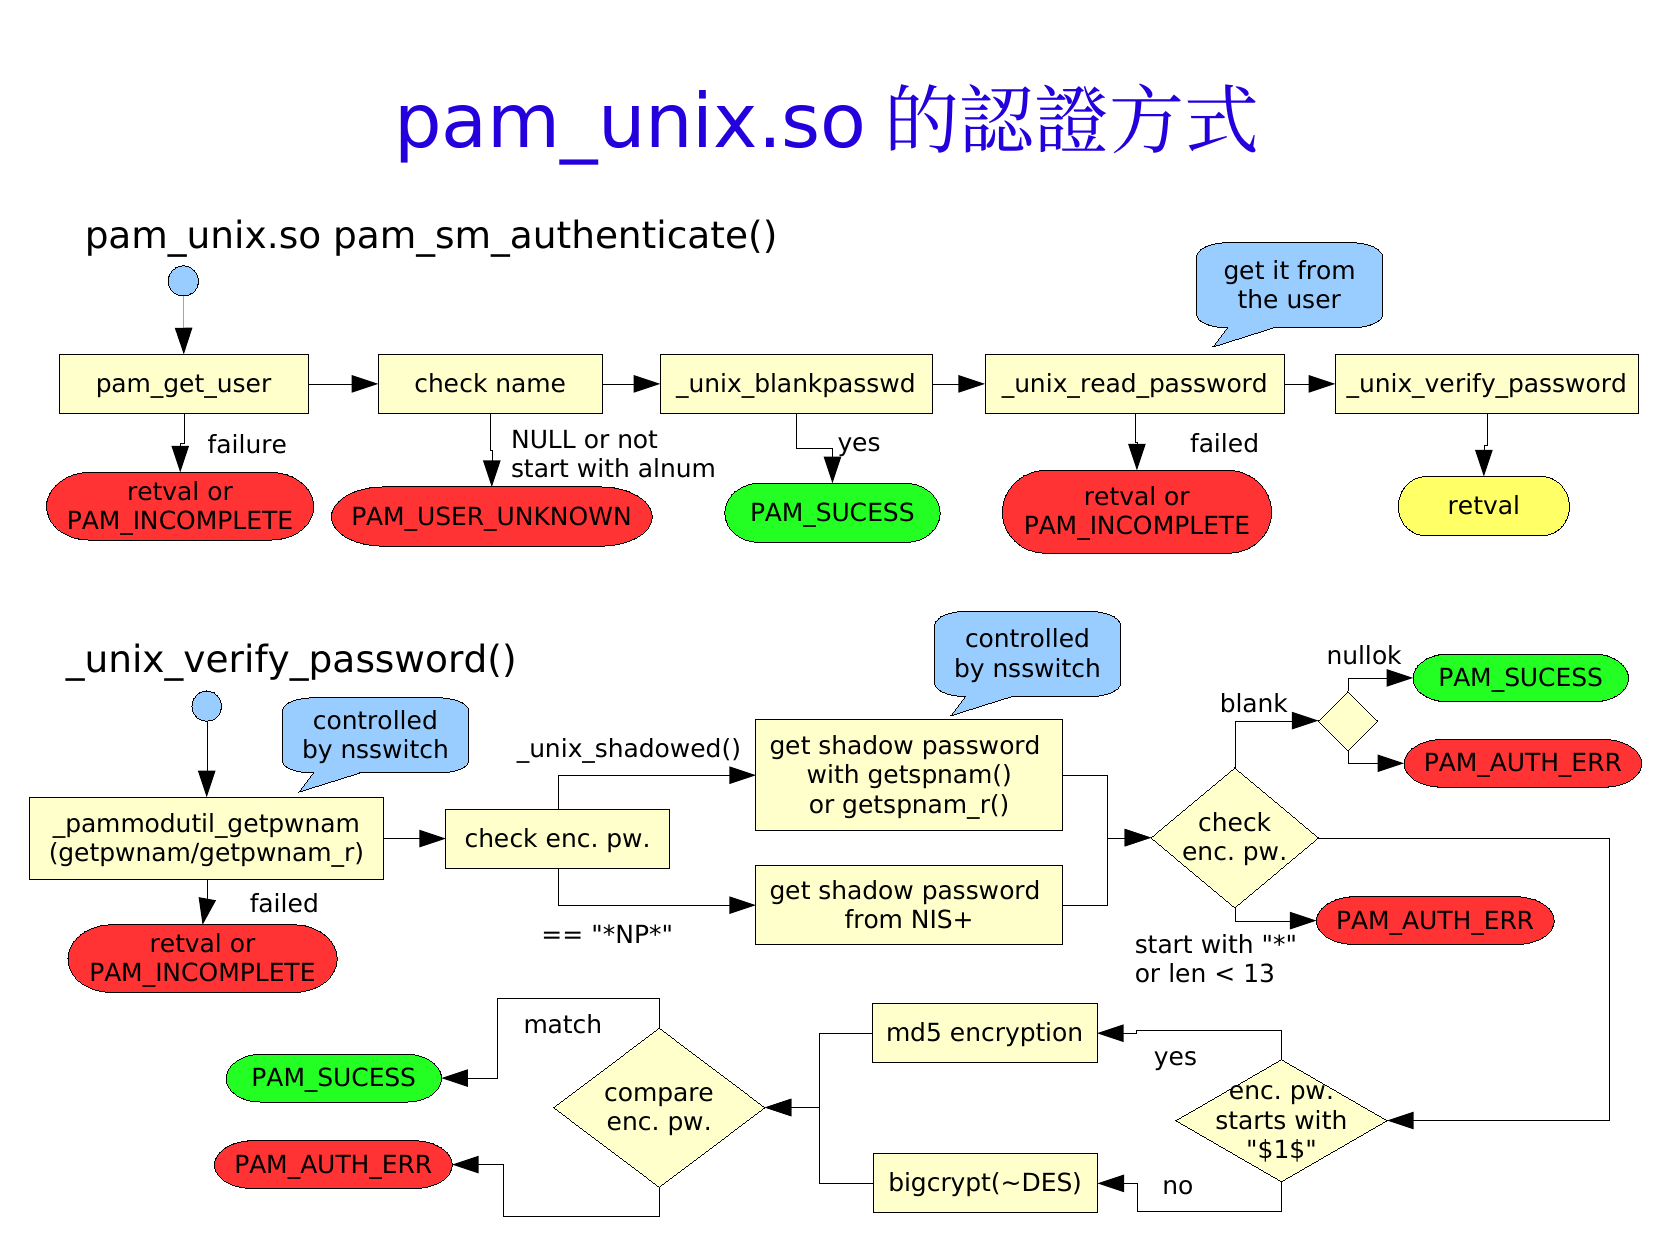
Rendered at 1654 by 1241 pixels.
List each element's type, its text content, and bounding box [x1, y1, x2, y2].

text_box controlled by nsswitch [934, 611, 1121, 716]
text_box controlled by nsswitch [282, 697, 469, 793]
text_box retval or PAM_INCOMPLETE [46, 472, 314, 541]
text_box get it from the user [1196, 242, 1383, 347]
text_box PAM_AUTH_ERR [1404, 739, 1642, 788]
text_box failed [1175, 421, 1274, 466]
text_box check enc. pw. [445, 809, 670, 869]
text_box _unix_read_password [985, 354, 1285, 414]
text_box yes [1139, 1035, 1213, 1080]
text_box _unix_blankpasswd [660, 354, 933, 414]
text_box [1318, 691, 1378, 751]
text_box PAM_AUTH_ERR [214, 1140, 453, 1189]
text_box yes [822, 420, 896, 466]
text_box PAM_AUTH_ERR [1316, 896, 1555, 945]
text_box _pammodutil_getpwnam (getpwnam/getpwnam_r) [29, 797, 384, 880]
text_box _unix_shadowed() [502, 726, 755, 771]
text_box [191, 690, 222, 722]
text_box PAM_SUCESS [724, 483, 941, 543]
text_box match [508, 1002, 618, 1047]
text_box no [1147, 1164, 1209, 1209]
text_box blank [1204, 681, 1303, 726]
text_box get shadow password from NIS+ [755, 865, 1063, 945]
text_box pam_get_user [59, 354, 309, 414]
text_box failure [192, 422, 302, 467]
text_box md5 encryption [872, 1003, 1098, 1063]
text_box retval or PAM_INCOMPLETE [1002, 470, 1272, 554]
text_box _unix_verify_password() [51, 630, 523, 689]
text_box PAM_USER_UNKNOWN [331, 486, 653, 547]
text_box failed [234, 882, 334, 927]
text_box check enc. pw. [1151, 767, 1319, 908]
title pam_unix.so的認證方式 [82, 49, 1571, 182]
text_box pam_unix.so pam_sm_authenticate() [69, 206, 780, 265]
text_box PAM_SUCESS [1413, 654, 1629, 702]
text_box get shadow password with getspnam() or getspnam_r() [755, 719, 1063, 831]
text_box enc. pw. starts with "$1$" [1175, 1059, 1387, 1182]
text_box _unix_verify_password [1335, 354, 1639, 414]
text_box [168, 265, 199, 296]
text_box compare enc. pw. [553, 1028, 765, 1187]
text_box bigcrypt(~DES) [873, 1153, 1098, 1213]
text_box start with "*" or len < 13 [1120, 922, 1314, 997]
text_box retval [1398, 476, 1570, 536]
text_box retval or PAM_INCOMPLETE [67, 924, 338, 993]
text_box check name [378, 354, 603, 414]
text_box nullok [1311, 634, 1417, 679]
text_box NULL or not start with alnum [496, 417, 732, 492]
text_box PAM_SUCESS [226, 1054, 442, 1103]
text_box == "*NP*" [526, 913, 689, 958]
